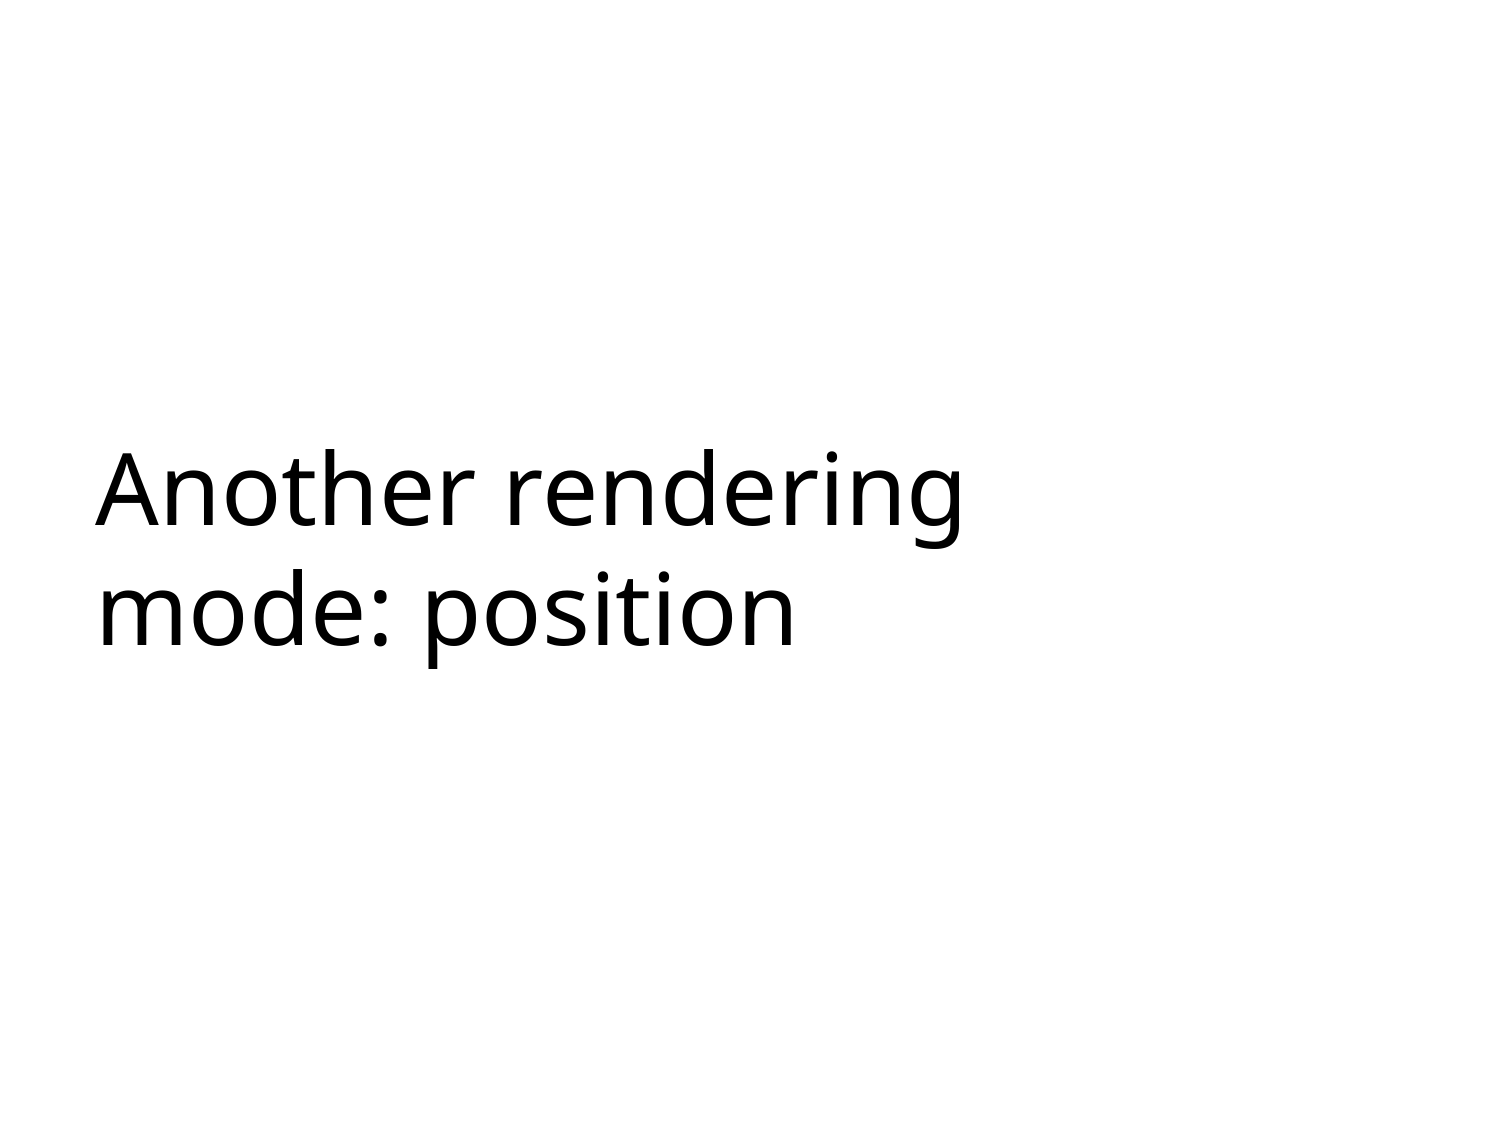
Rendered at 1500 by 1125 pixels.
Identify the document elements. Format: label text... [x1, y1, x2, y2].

title Another rendering mode: position [80, 98, 1125, 994]
